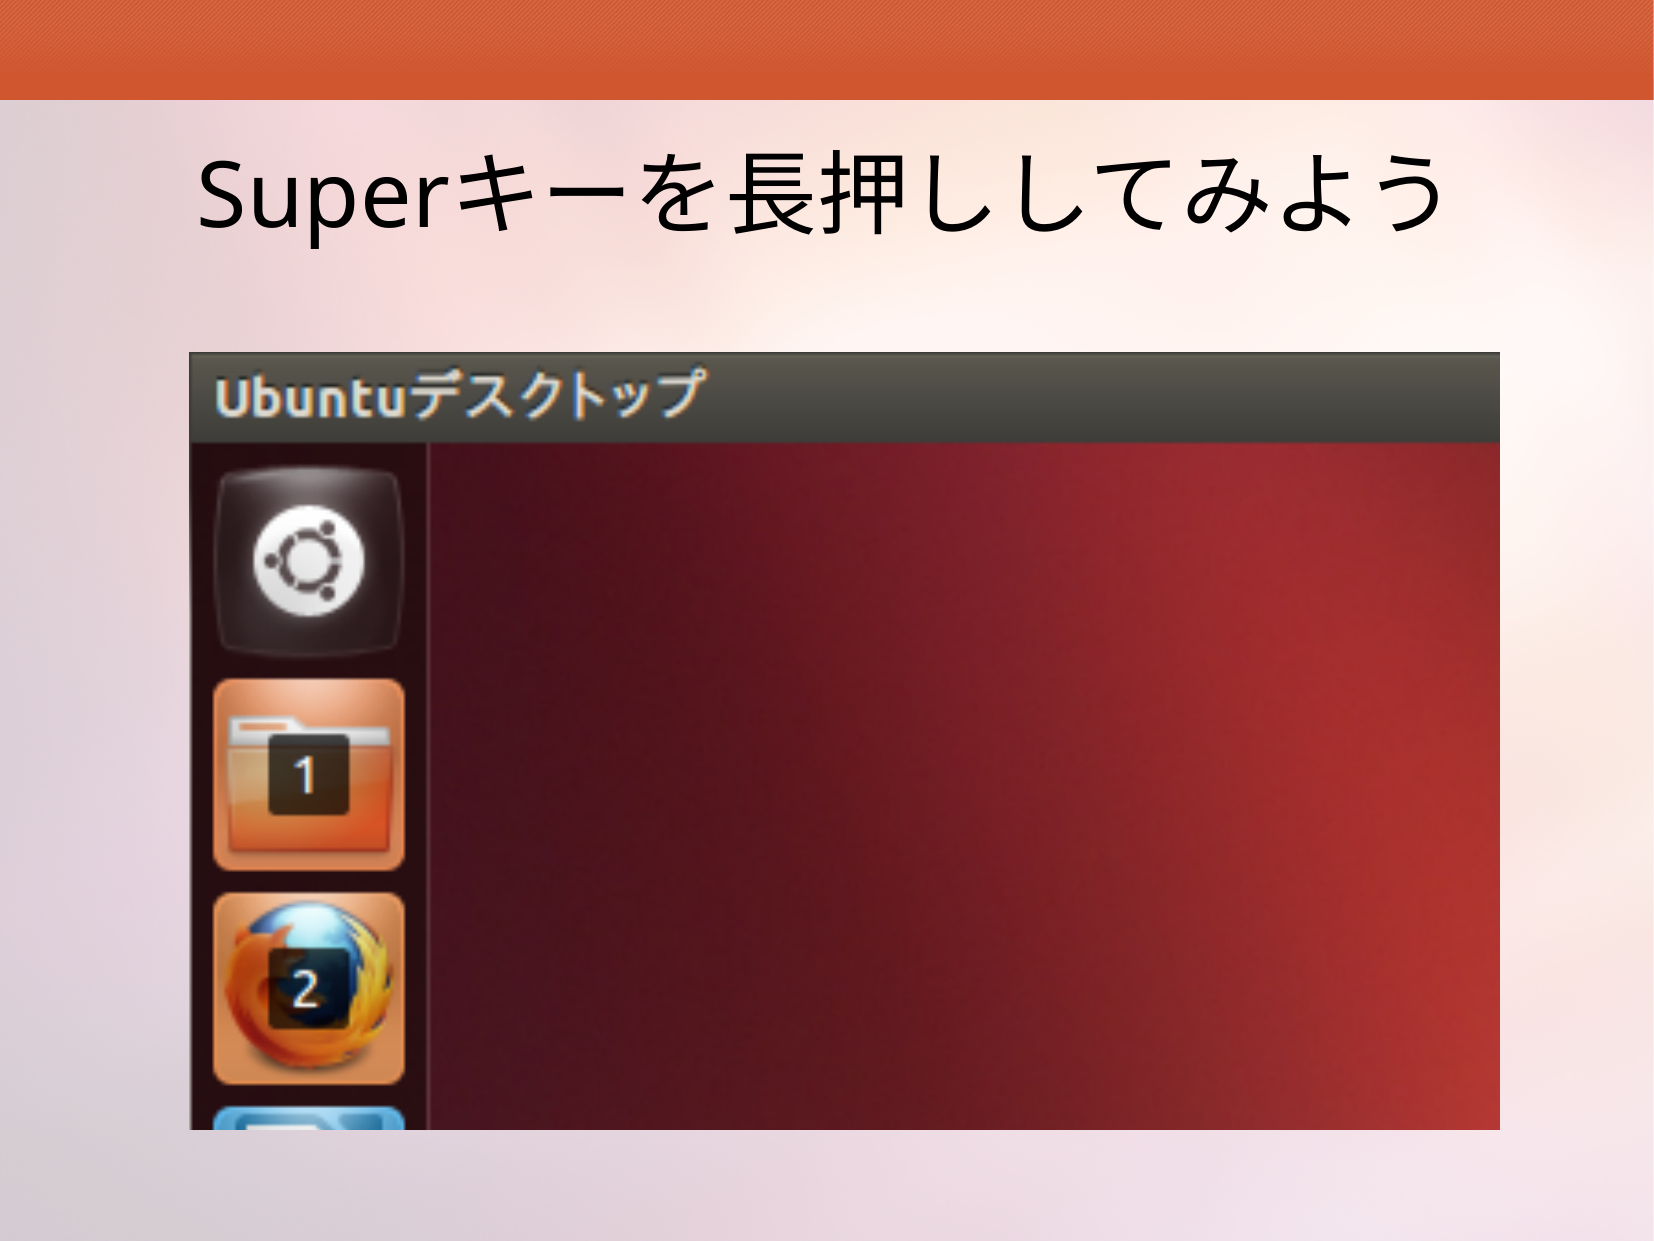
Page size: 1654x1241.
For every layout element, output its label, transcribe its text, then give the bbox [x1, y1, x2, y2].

picture [0, 0, 1654, 1241]
title Superキーを長押ししてみよう [82, 118, 1571, 257]
